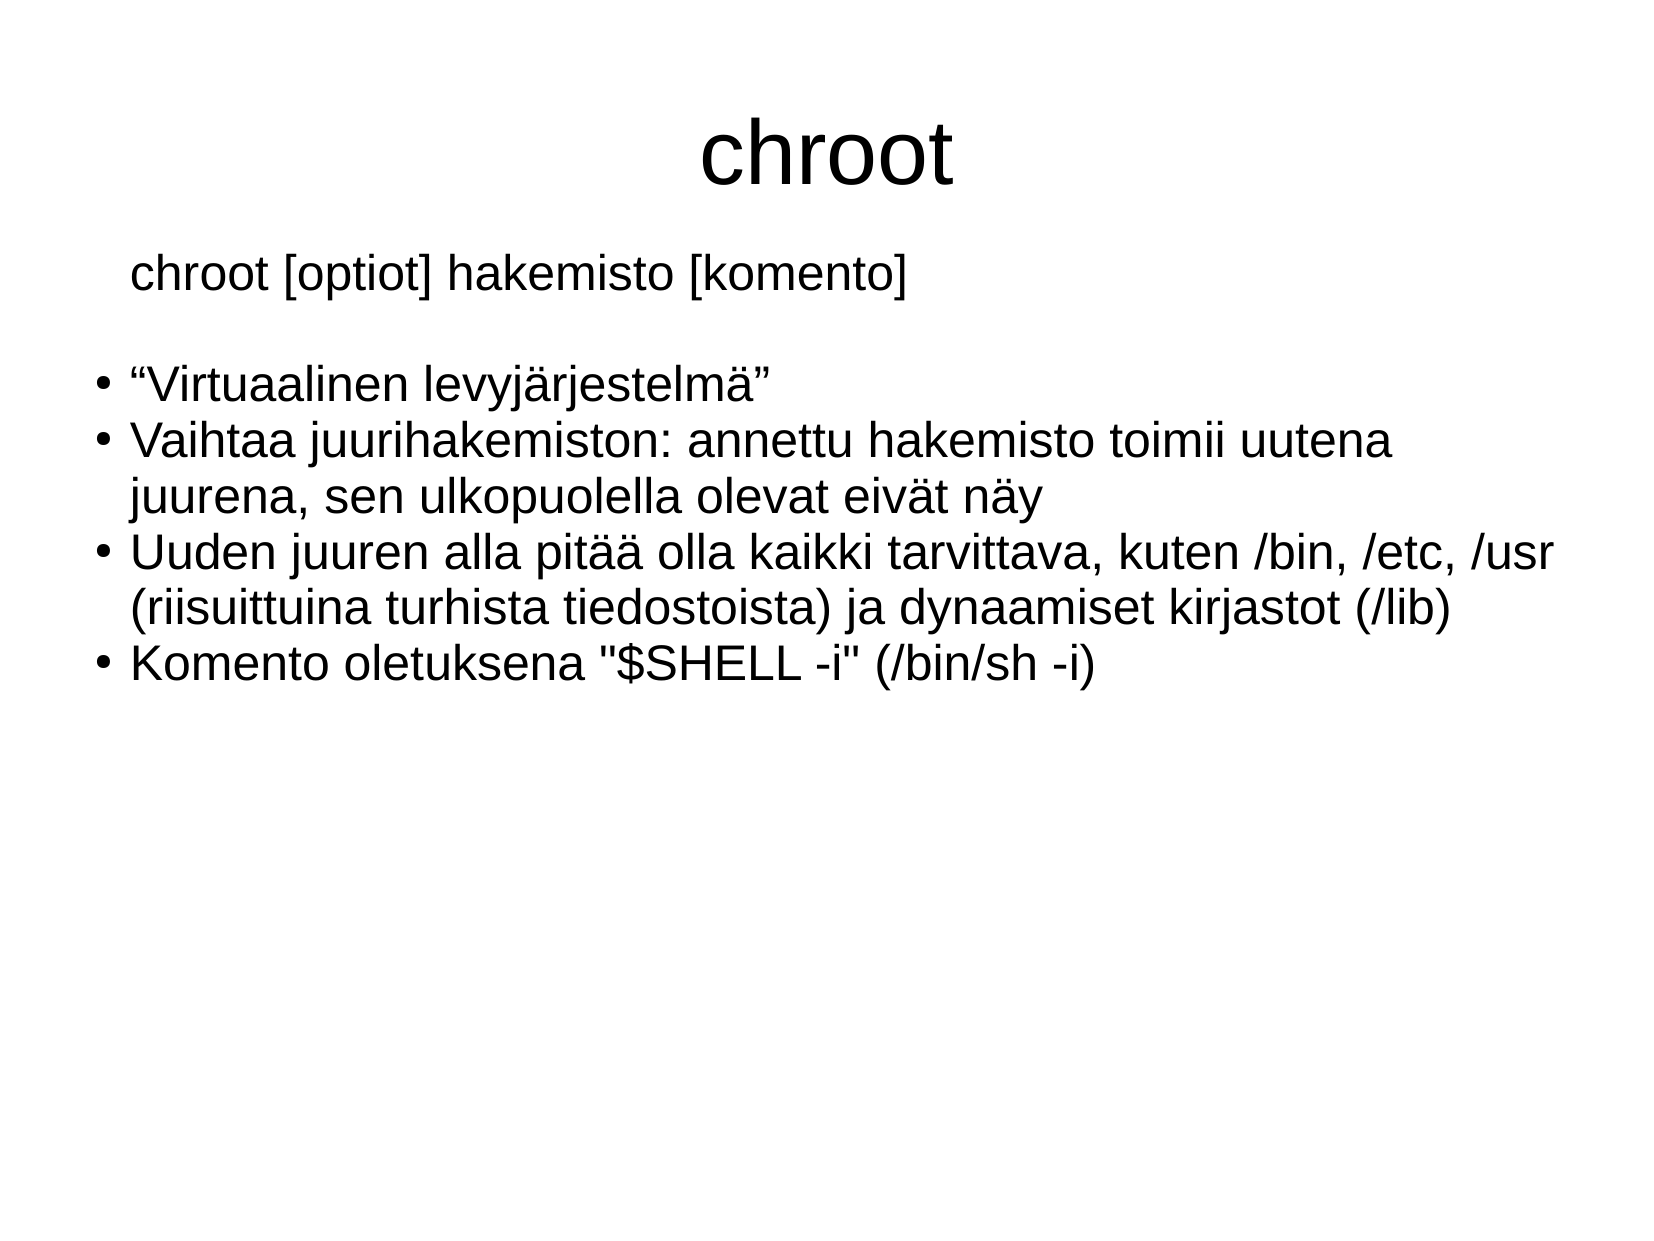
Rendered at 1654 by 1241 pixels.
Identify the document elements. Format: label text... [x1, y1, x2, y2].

subtitle chroot [optiot] hakemisto [komento] “Virtuaalinen levyjärjestelmä” Vaihtaa juurihakemiston: annettu hakemisto toimii uutena juurena, sen ulkopuolella olevat eivät näy Uuden juuren alla pitää olla kaikki tarvittava, kuten /bin, /etc, /usr (riisuittuina turhista tiedostoista) ja dynaamiset kirjastot (/lib) Komento oletuksena "$SHELL -i" (/bin/sh -i) [94, 212, 1583, 780]
title chroot [82, 49, 1571, 257]
